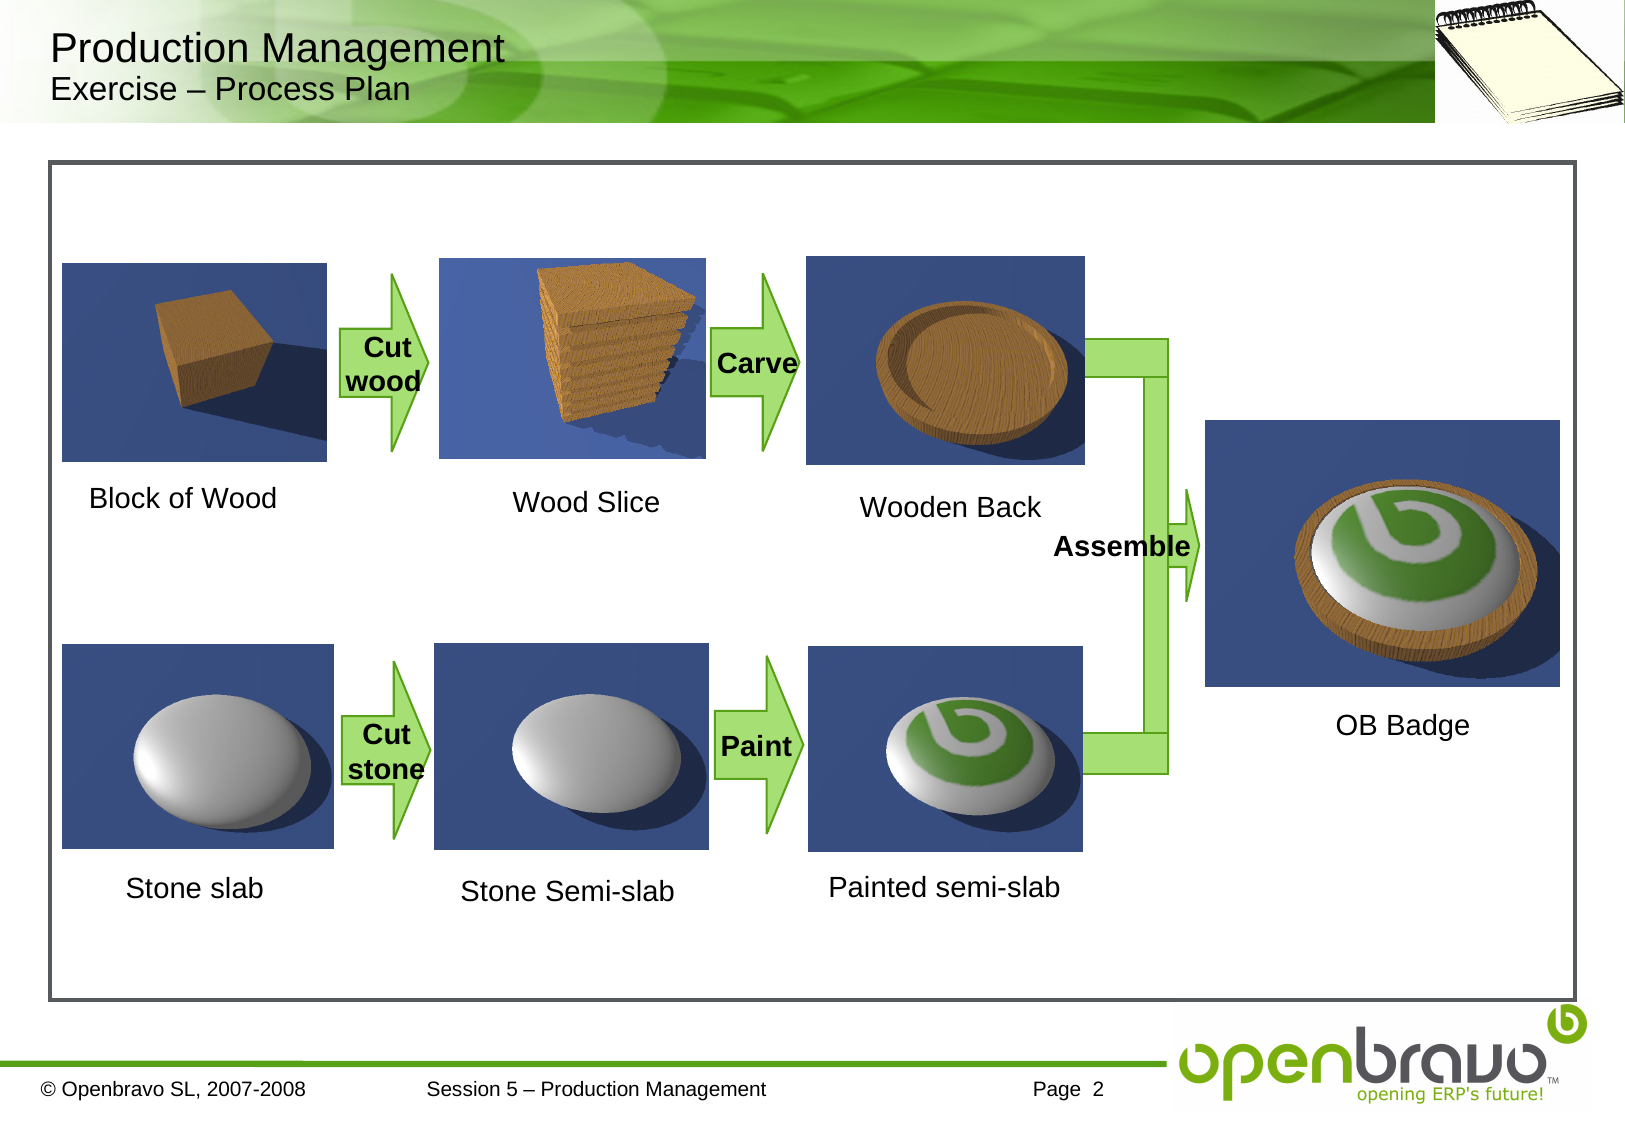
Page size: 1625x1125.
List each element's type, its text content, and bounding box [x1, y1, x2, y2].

text_box Paint [714, 655, 804, 834]
picture [62, 644, 334, 849]
text_box Stone Semi-slab [454, 866, 682, 914]
text_box Assemble [1047, 521, 1198, 569]
text_box Cut wood [339, 273, 429, 452]
picture [1172, 996, 1593, 1114]
picture [62, 263, 327, 462]
chart [1435, 0, 1624, 125]
picture [434, 643, 709, 850]
text_box [1085, 339, 1169, 521]
picture [806, 256, 1085, 465]
text_box Carve [710, 273, 800, 452]
text_box [1186, 569, 1194, 602]
text_box Cut stone [341, 661, 431, 840]
text_box Painted semi-slab [822, 862, 1068, 910]
picture [439, 258, 706, 459]
text_box [1083, 569, 1169, 775]
text_box Block of Wood [82, 473, 284, 521]
picture [808, 646, 1083, 852]
picture [0, 0, 1435, 123]
text_box Wooden Back [853, 481, 1048, 529]
text_box Production Management Exercise – Process Plan [37, 20, 1575, 115]
text_box OB Badge [1329, 700, 1477, 748]
picture [1205, 420, 1560, 687]
text_box Wood Slice [506, 477, 667, 525]
text_box [1186, 489, 1194, 521]
text_box Stone slab [119, 863, 271, 911]
